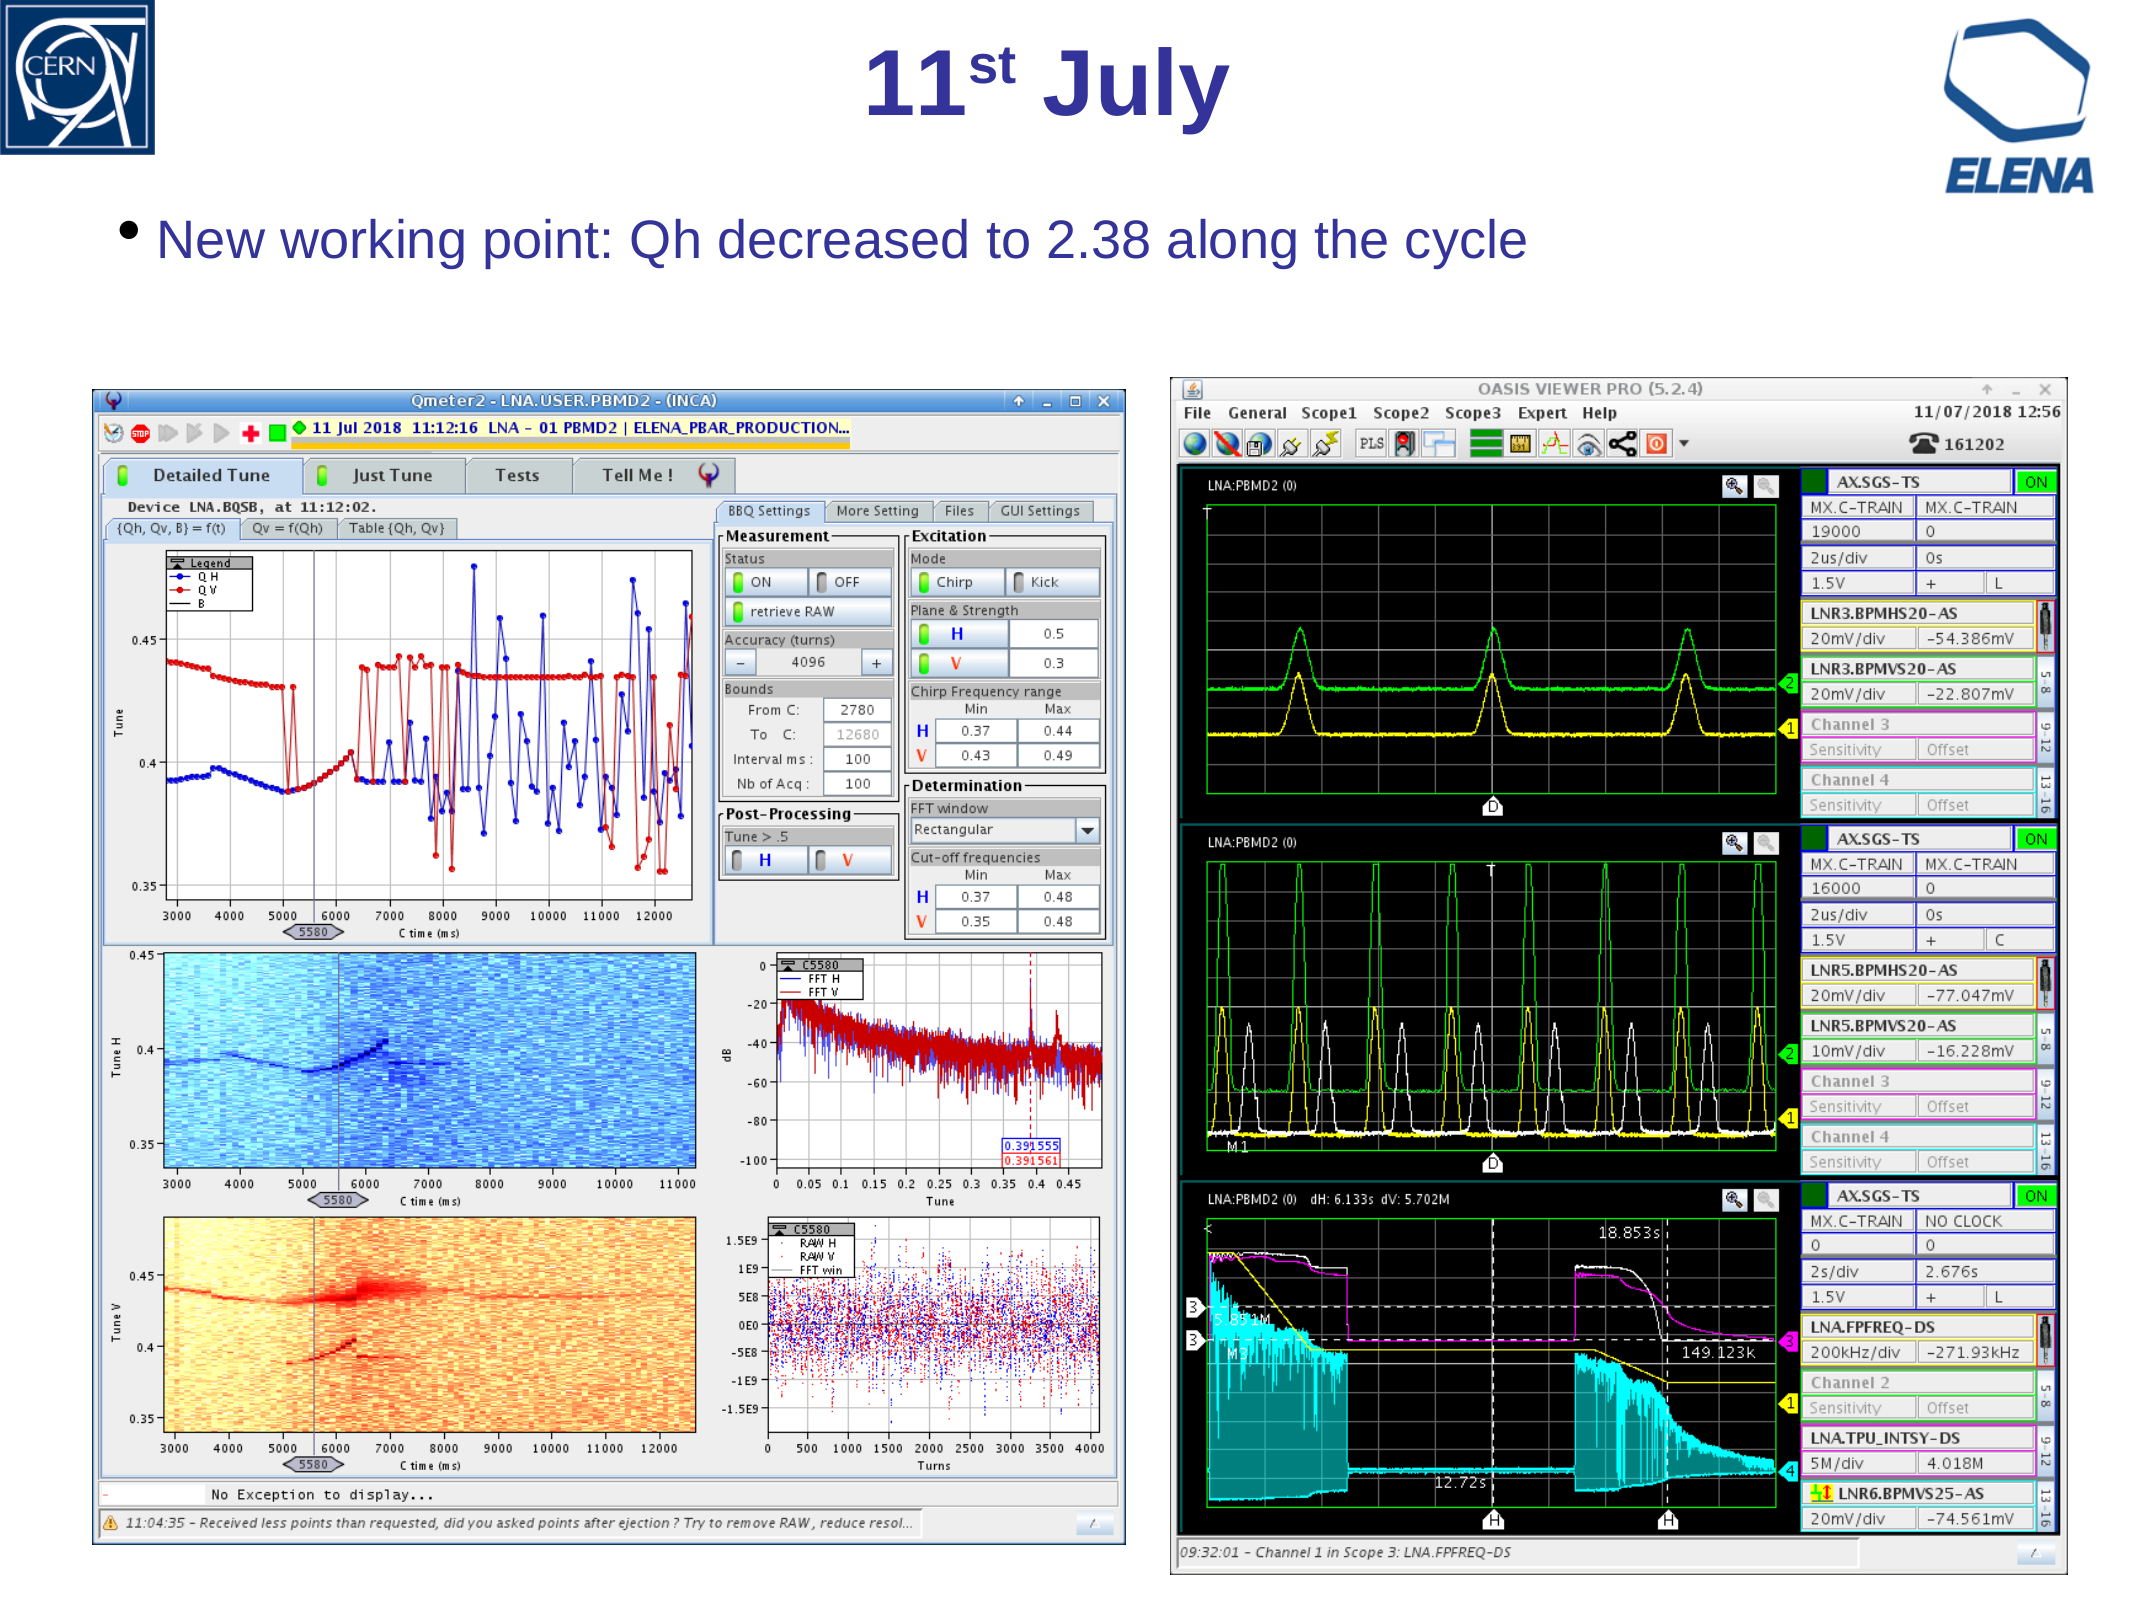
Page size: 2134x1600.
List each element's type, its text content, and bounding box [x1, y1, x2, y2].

picture [92, 389, 1126, 1546]
picture [0, 0, 155, 155]
text_box New working point: Qh decreased to 2.38 along the cycle [105, 197, 2046, 496]
title 11st July [189, 5, 1906, 151]
picture [1170, 377, 2068, 1576]
picture [1924, 10, 2117, 206]
